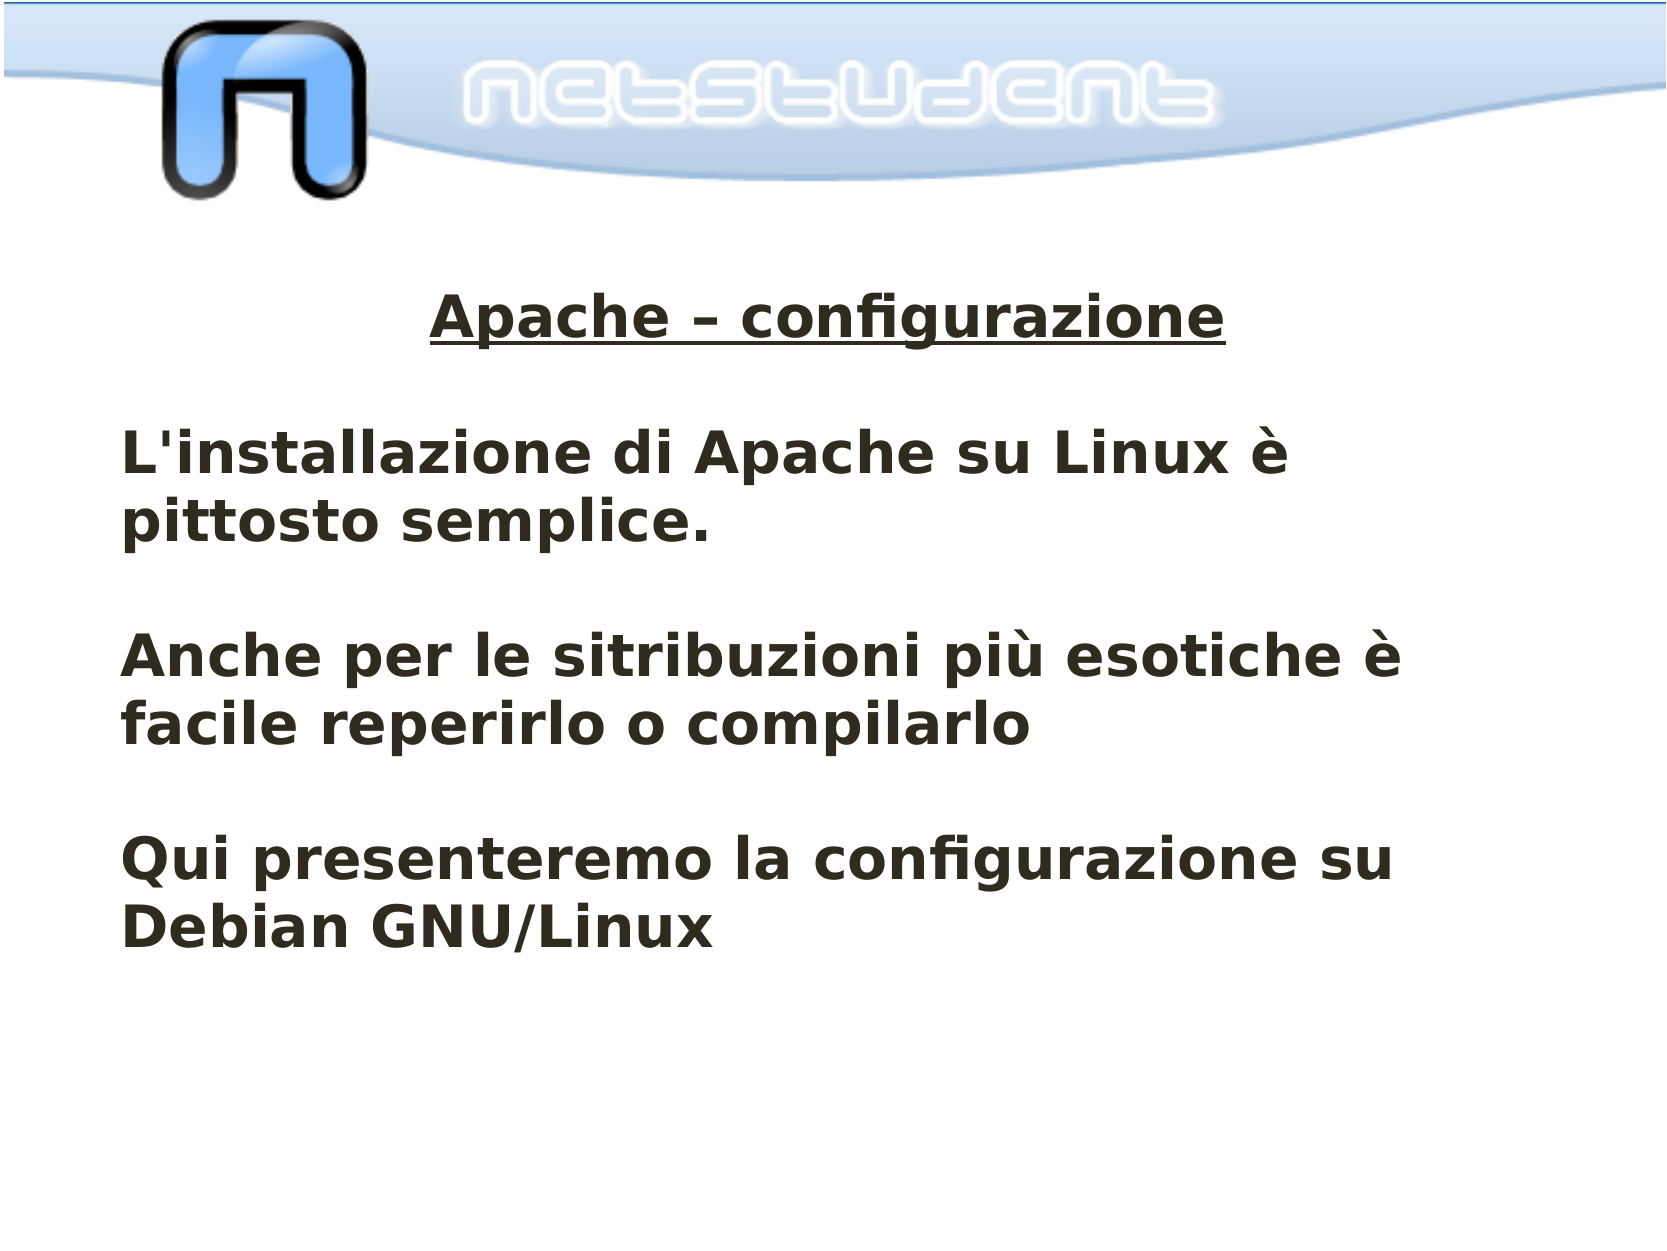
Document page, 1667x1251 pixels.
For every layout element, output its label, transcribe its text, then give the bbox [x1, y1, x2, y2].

text_box Apache – configurazione L'installazione di Apache su Linux è pittosto semplice. Anche per le sitribuzioni più esotiche è facile reperirlo o compilarlo Qui presenteremo la configurazione su Debian GNU/Linux [105, 276, 1550, 1140]
picture [0, 0, 1667, 1251]
